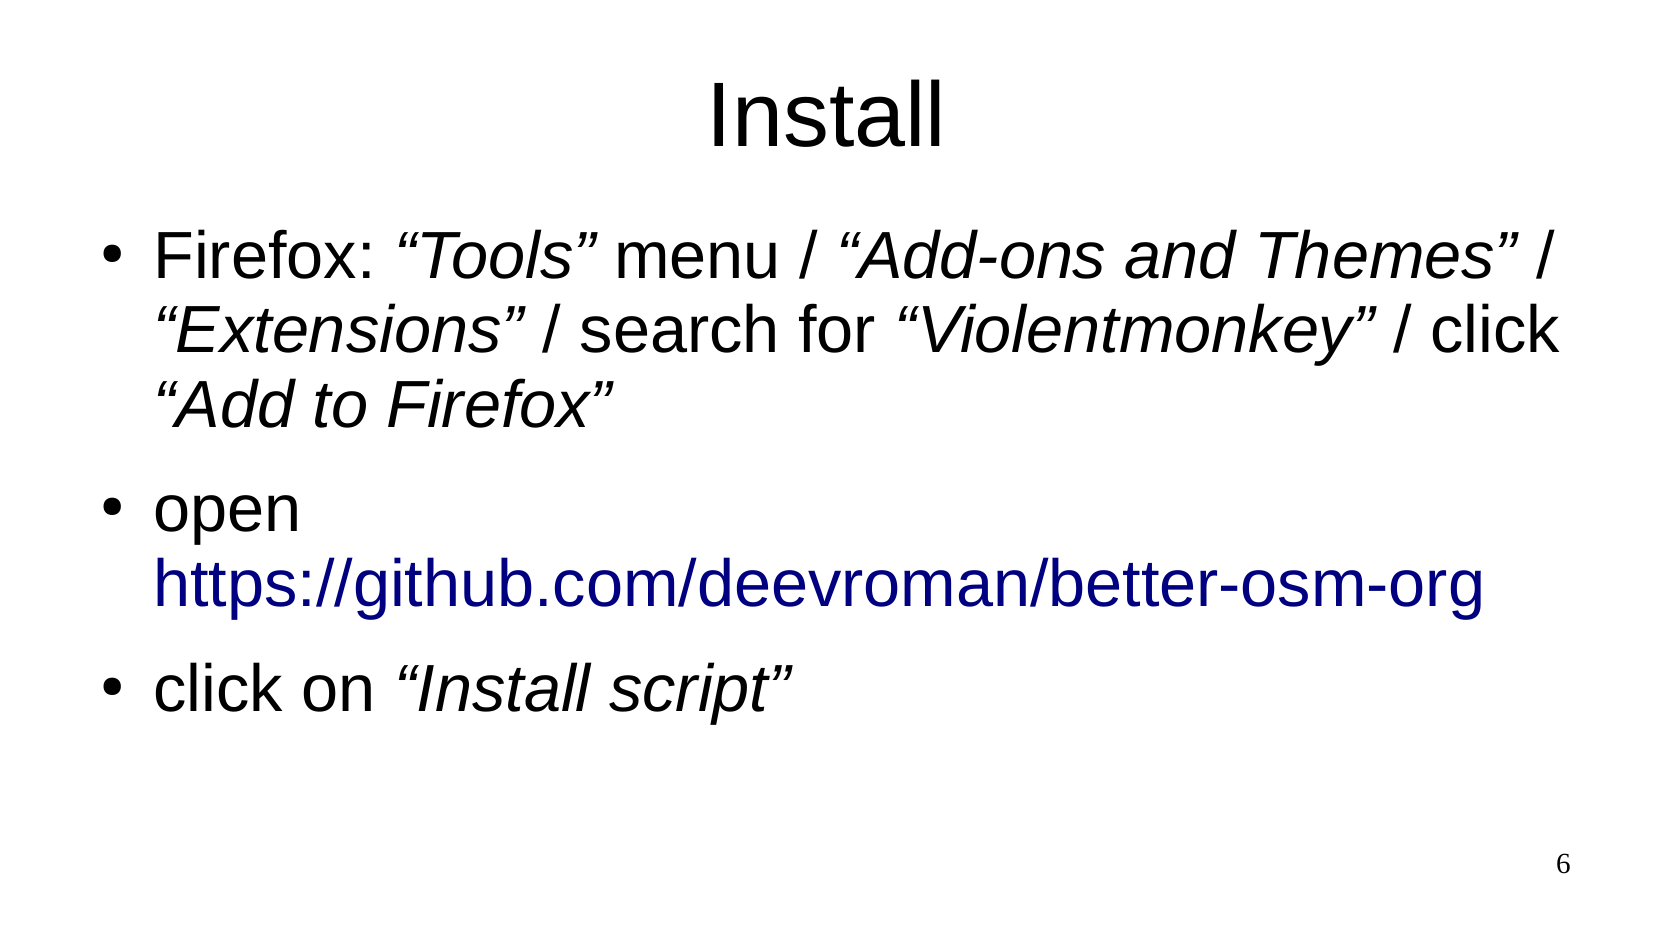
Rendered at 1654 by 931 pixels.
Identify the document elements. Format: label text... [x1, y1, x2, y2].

title Install [82, 37, 1571, 193]
list Firefox: “Tools” menu / “Add-ons and Themes” / “Extensions” / search for “Violentmonkey” / click “Add to Firefox” open https://github.com/deevroman/better-osm-org click on “Install script” [82, 217, 1571, 758]
